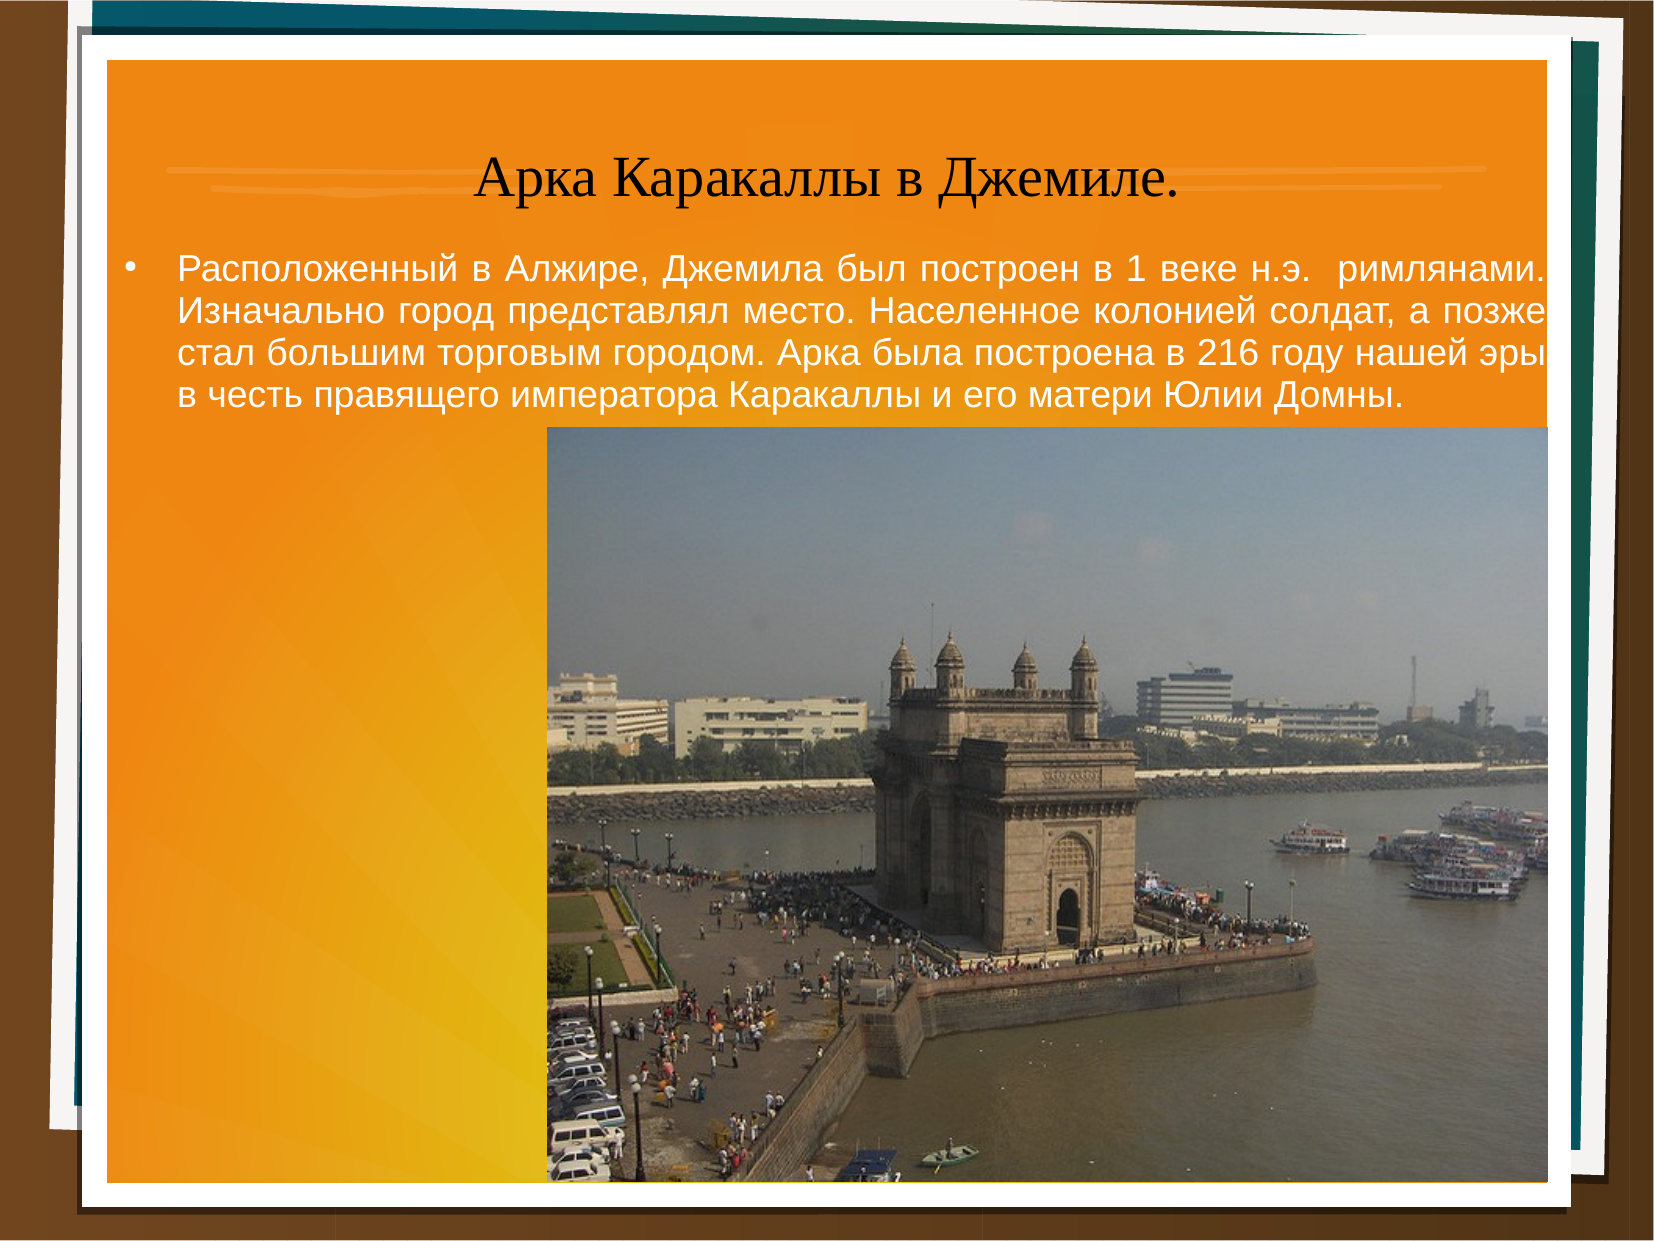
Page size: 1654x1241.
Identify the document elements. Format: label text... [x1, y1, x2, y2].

picture [547, 427, 1548, 1182]
list Расположенный в Алжире, Джемила был построен в 1 веке н.э. римлянами. Изначально город представлял место. Населенное колонией солдат, а позже стал большим торговым городом. Арка была построена в 216 году нашей эры в честь правящего императора Каракаллы и его матери Юлии Домны. [106, 247, 1548, 461]
title Арка Каракаллы в Джемиле. [177, 78, 1477, 247]
